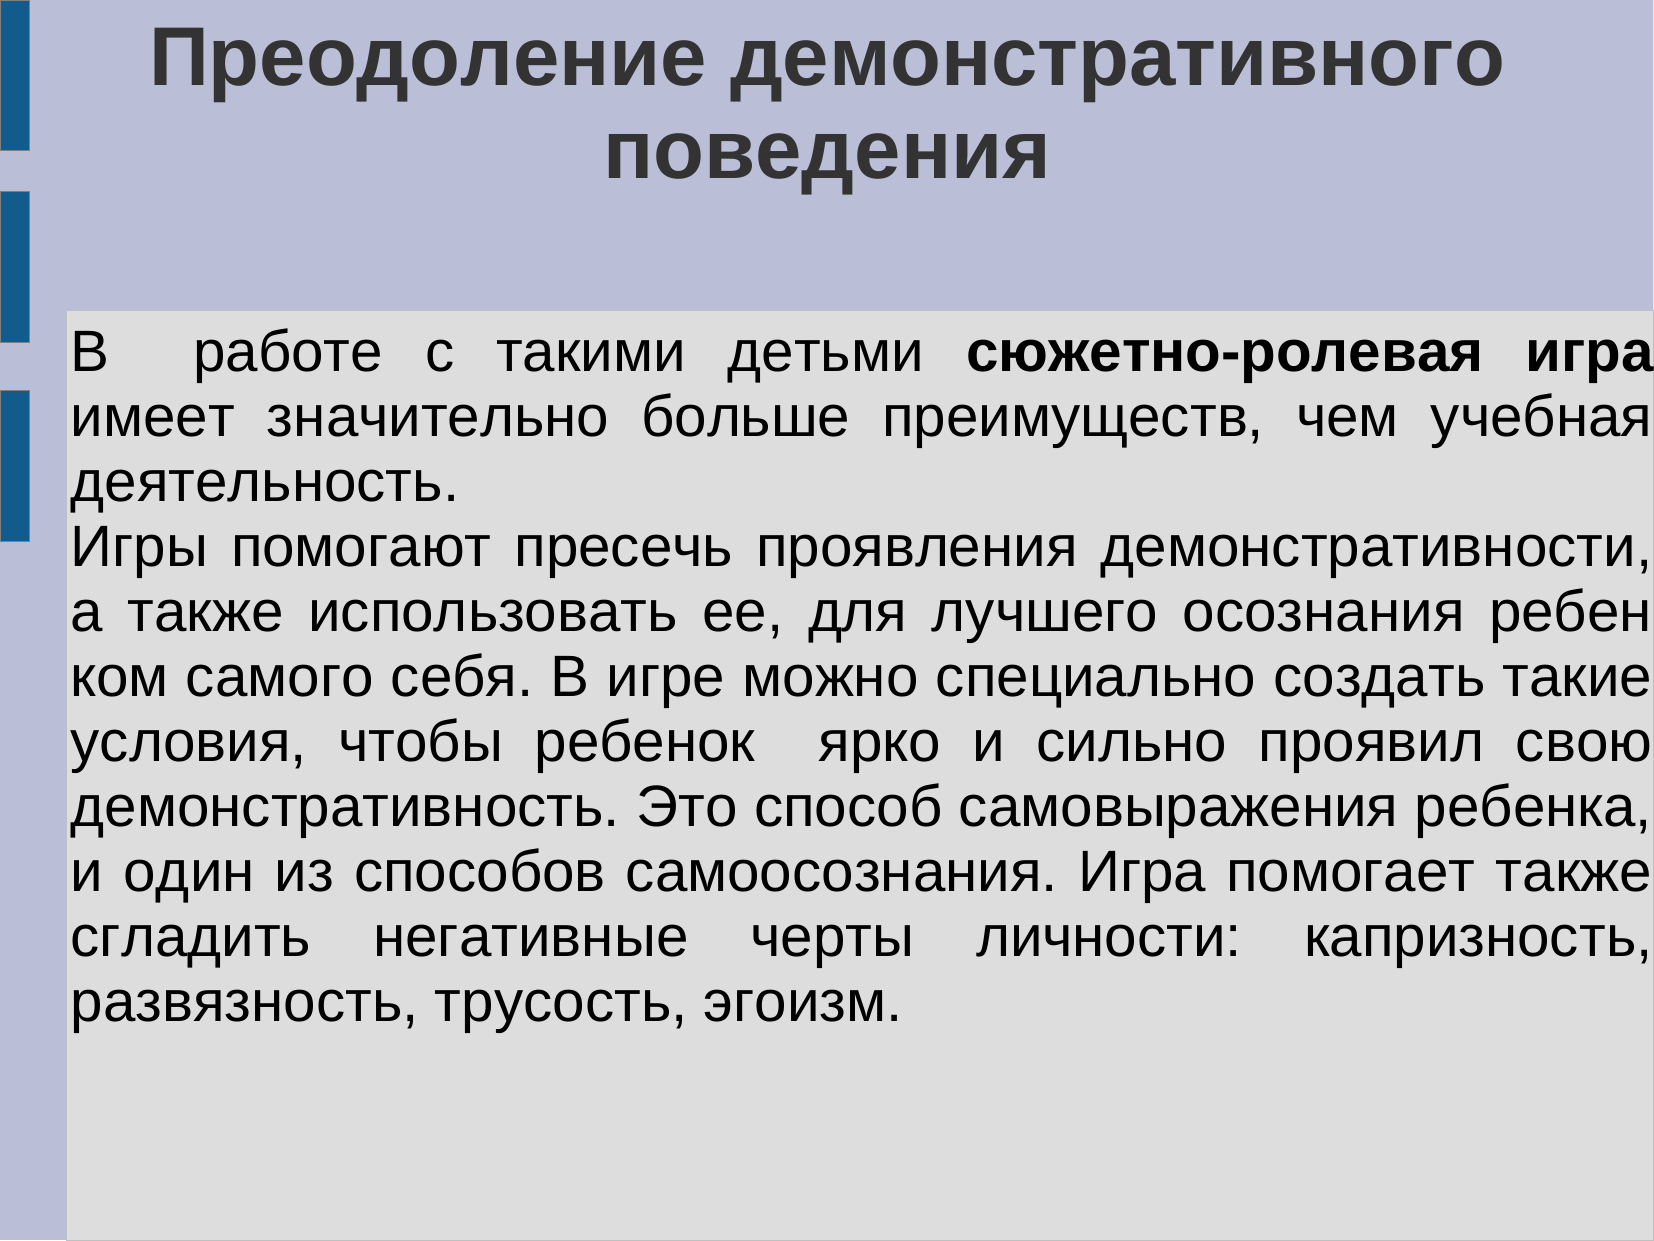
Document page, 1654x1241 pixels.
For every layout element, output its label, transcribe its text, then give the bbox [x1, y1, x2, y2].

title Преодоление демонстративного поведения [121, 0, 1534, 208]
list В работе с такими детьми сюжетно-ролевая игра имеет значительно больше преимуществ, чем учебная деятельность. Игры помогают пресечь проявления демонстративности, а также использовать ее, для лучшего осознания ребен­ком самого себя. В игре можно специально создать такие условия, чтобы ребенок ярко и сильно проявил свою демонстративность. Это способ самовыражения ребенка, и один из способов самоосознания. Игра помогает также сгладить негативные черты личности: капризность, развязность, трусость, эгоизм. [0, 318, 1654, 1241]
